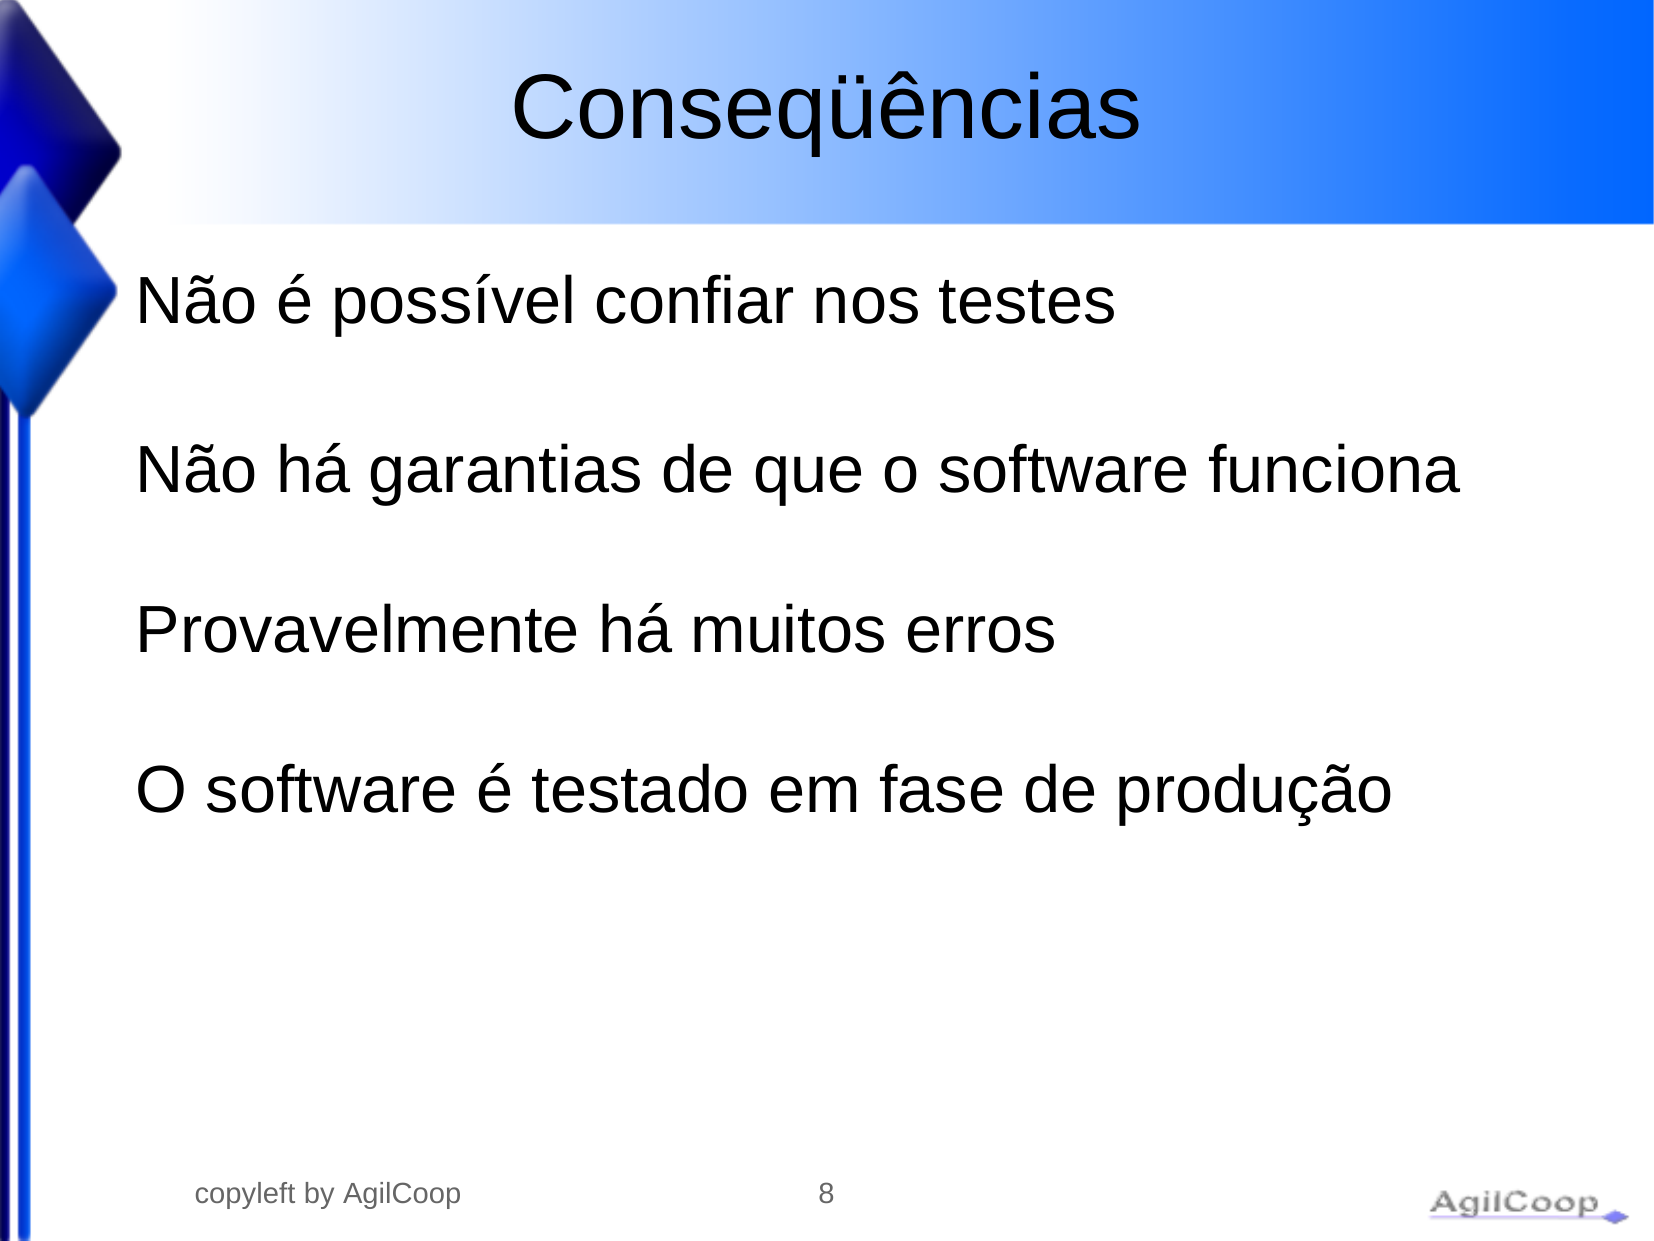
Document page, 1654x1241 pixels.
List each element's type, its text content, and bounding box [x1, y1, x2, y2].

picture [0, 0, 1654, 1241]
title Conseqüências [82, 60, 1571, 163]
list Não é possível confiar nos testes Não há garantias de que o software funciona Provavelmente há muitos erros O software é testado em fase de produção [118, 271, 1607, 848]
